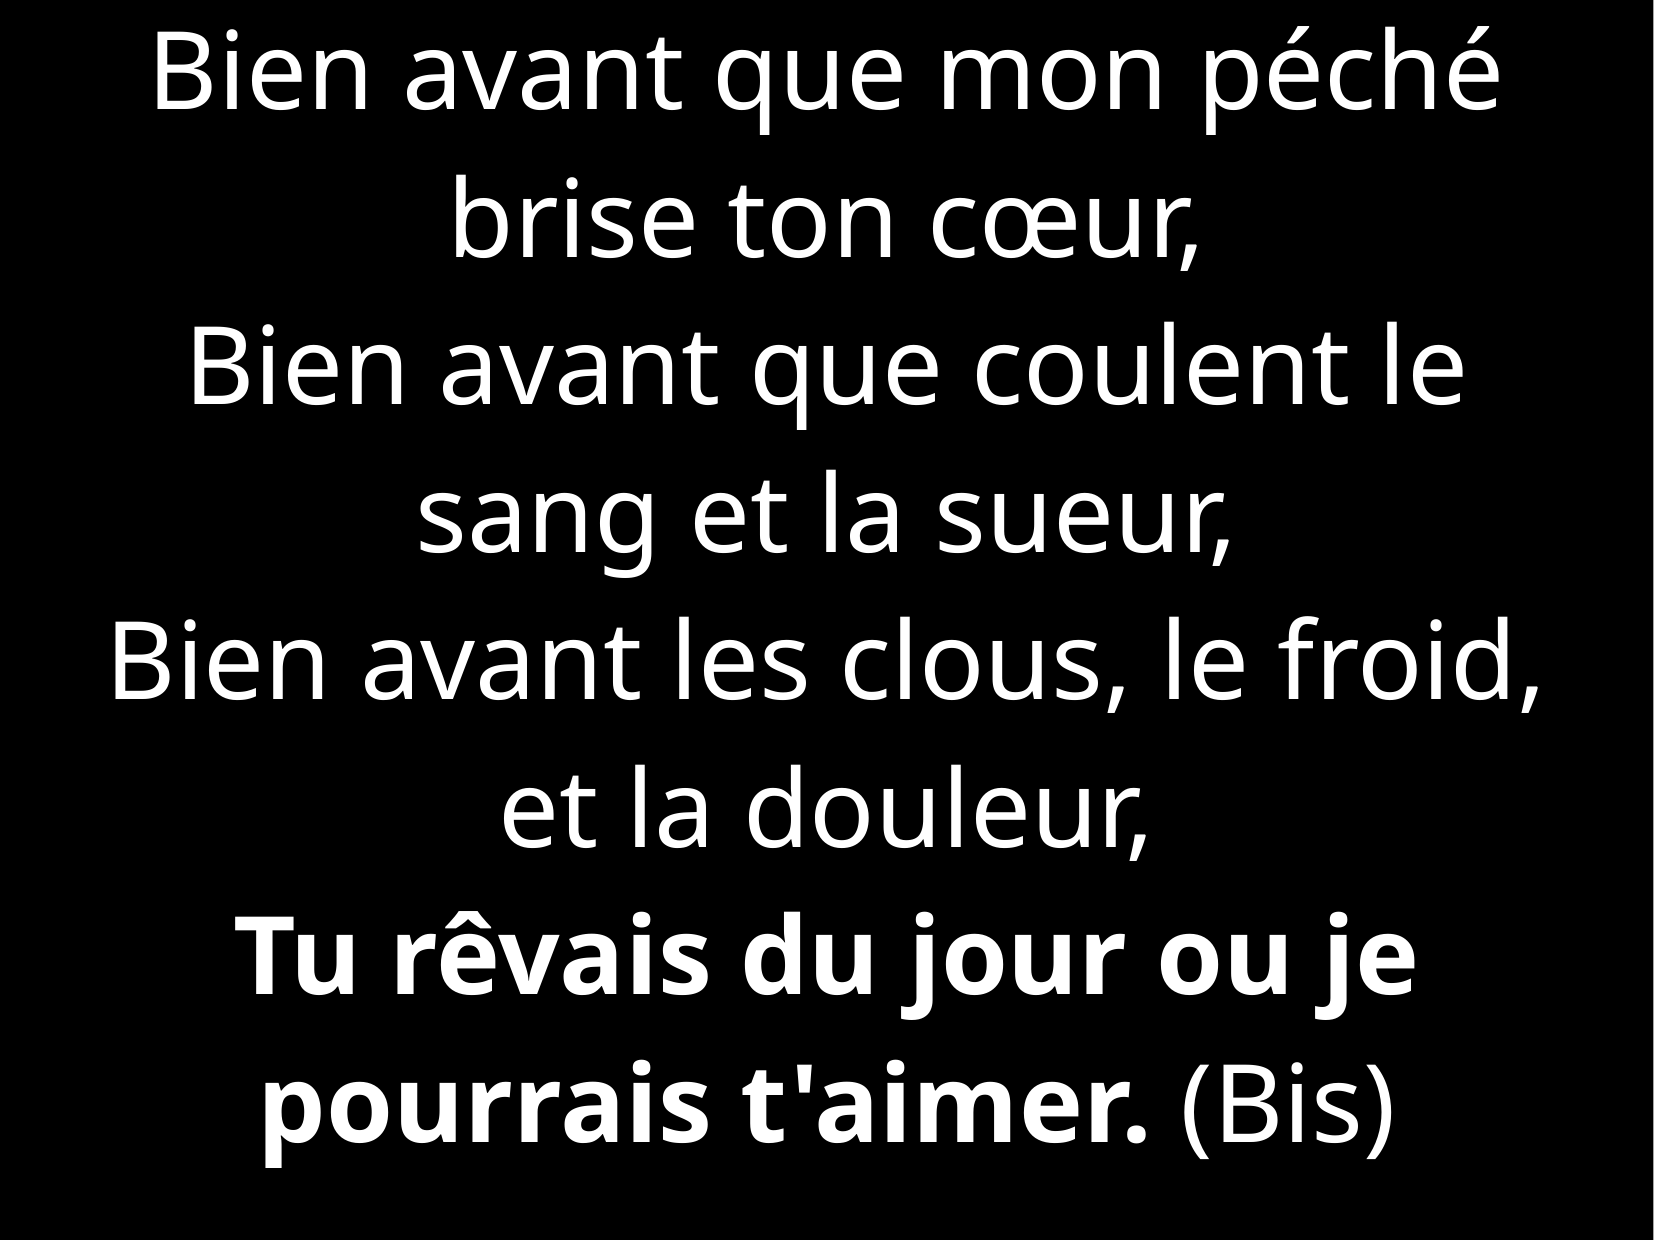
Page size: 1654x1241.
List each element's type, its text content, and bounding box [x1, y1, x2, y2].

subtitle Bien avant que mon péché brise ton cœur, Bien avant que coulent le sang et la sueur, Bien avant les clous, le froid, et la douleur, Tu rêvais du jour ou je pourrais t'aimer. (Bis) [82, 0, 1571, 1187]
